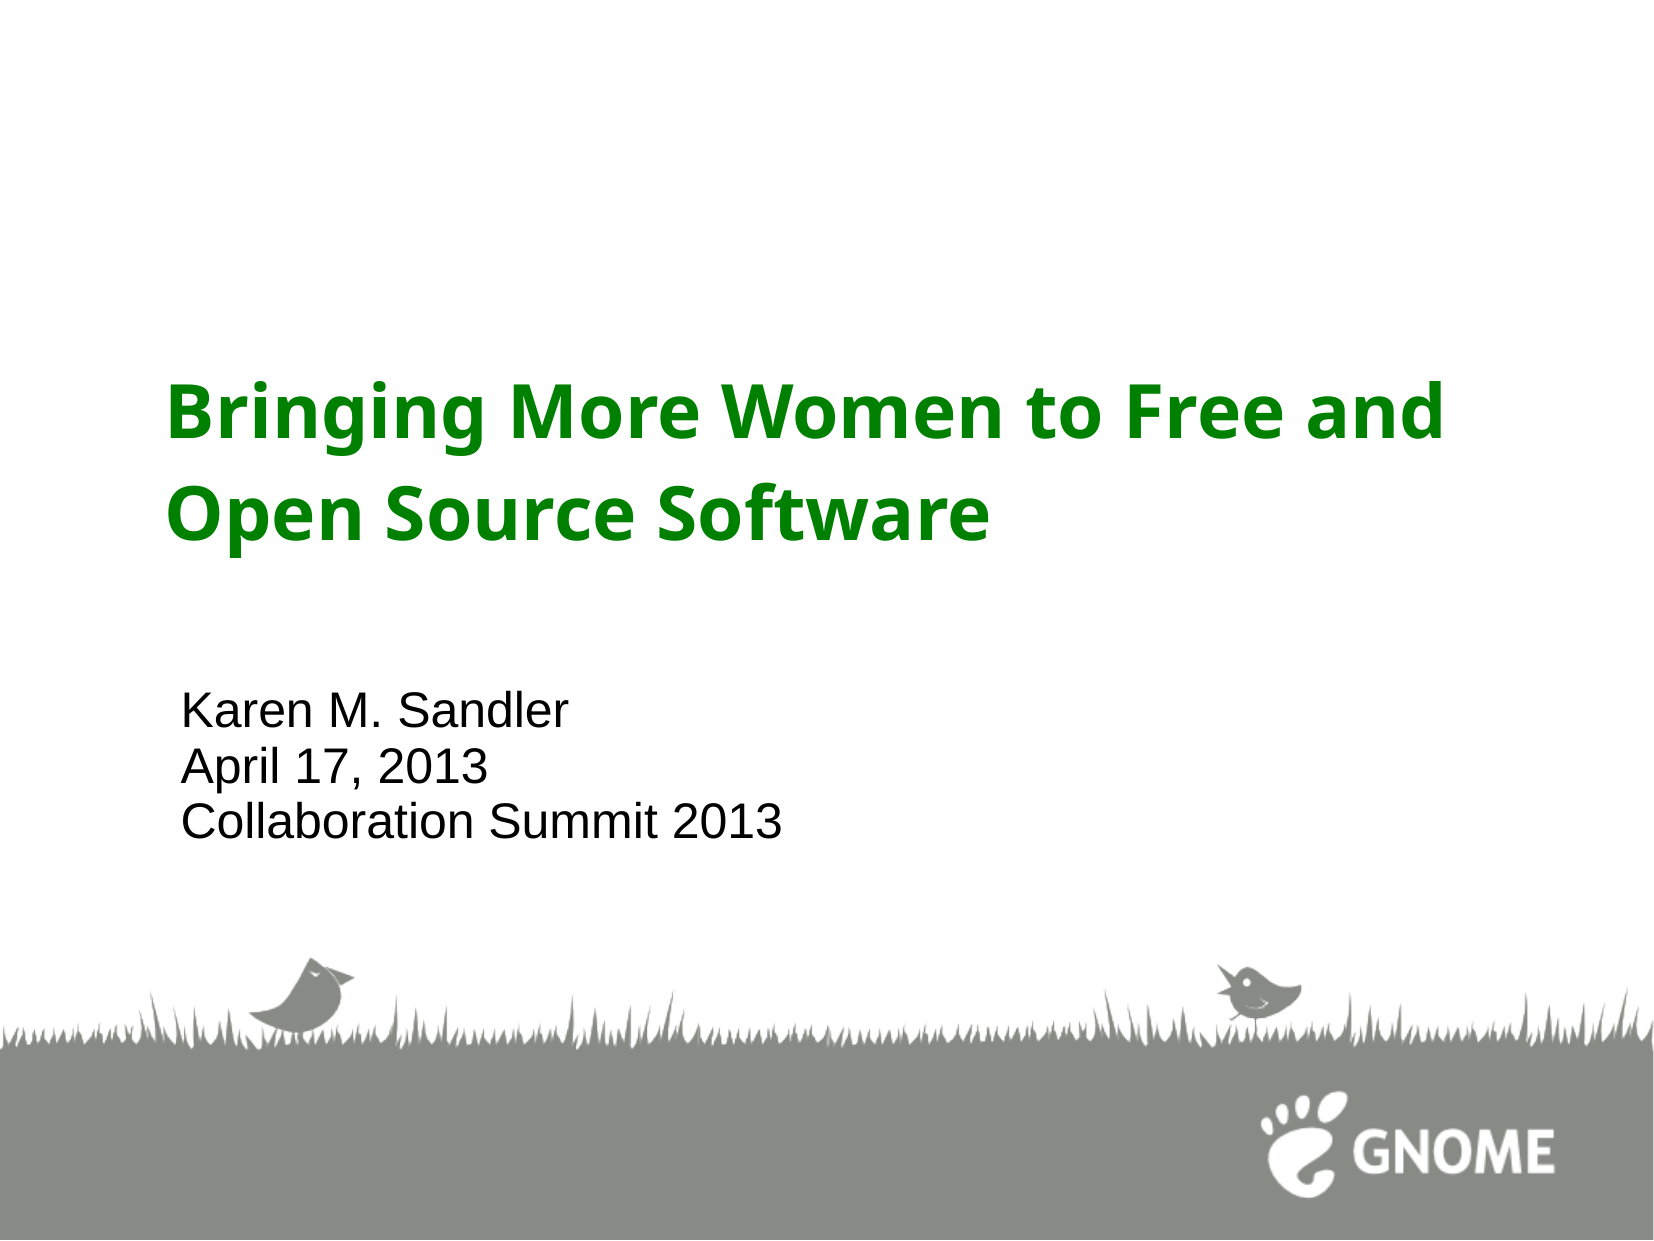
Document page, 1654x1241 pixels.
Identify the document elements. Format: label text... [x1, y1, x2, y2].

text_box Karen M. Sandler April 17, 2013 Collaboration Summit 2013 [165, 674, 1088, 901]
text_box Bringing More Women to Free and Open Source Software [150, 350, 1538, 667]
picture [0, 0, 1654, 1241]
